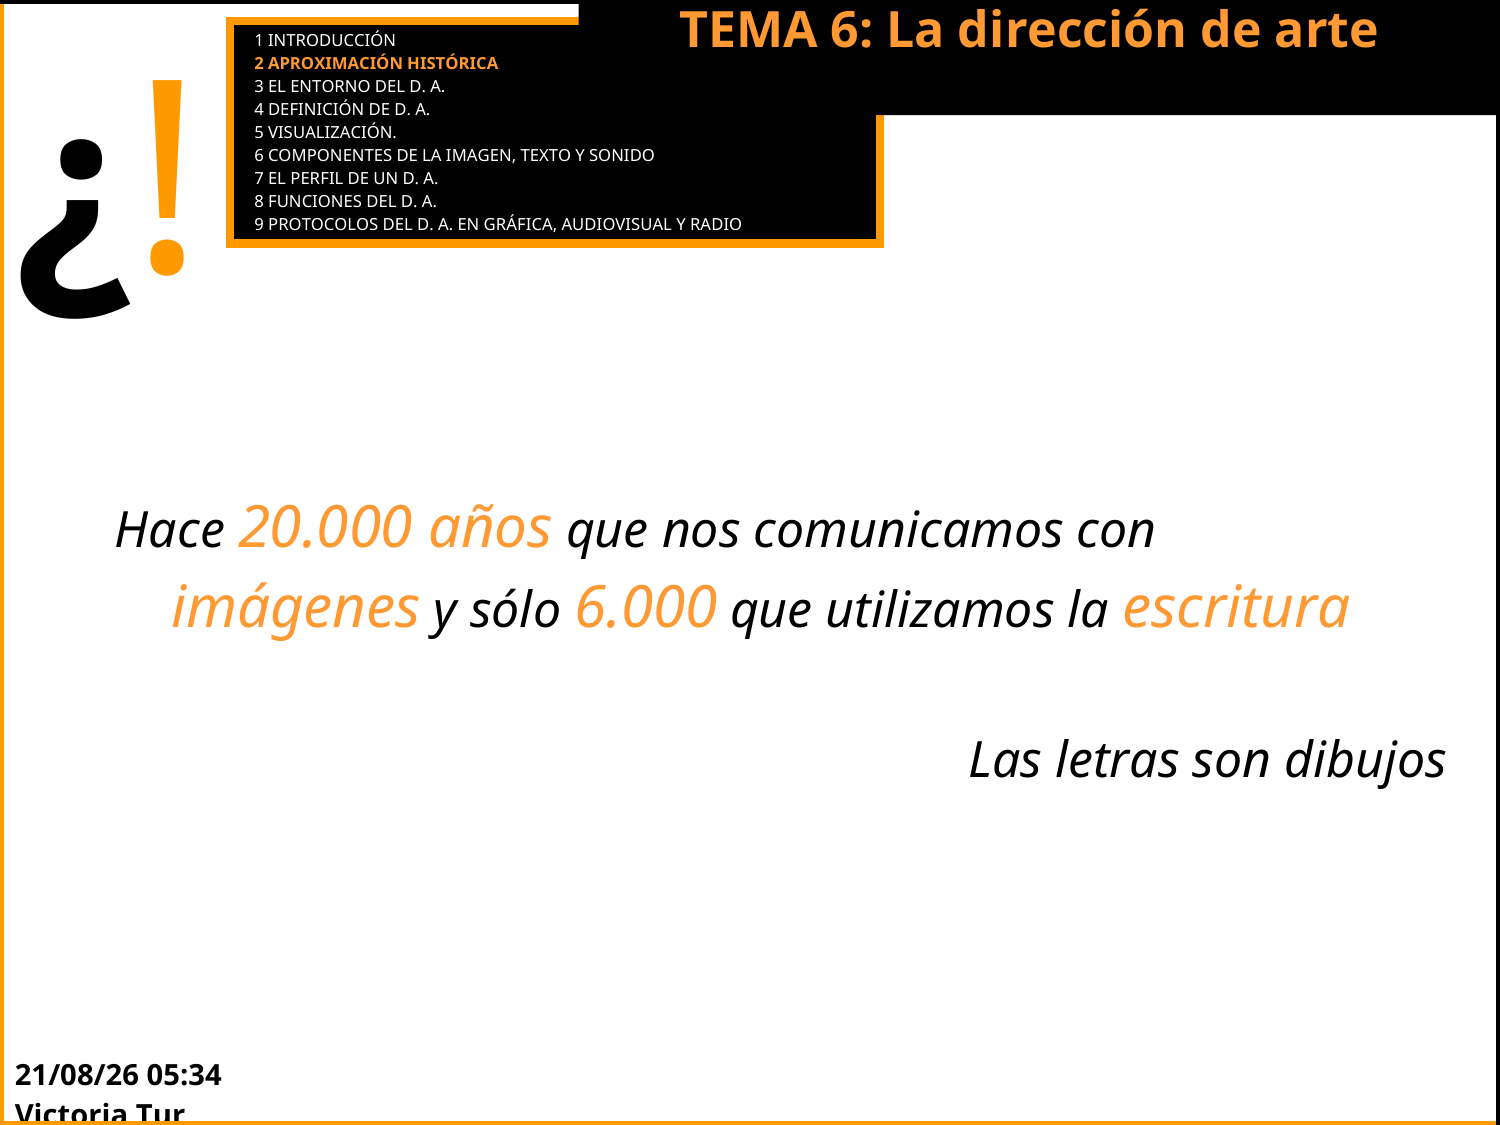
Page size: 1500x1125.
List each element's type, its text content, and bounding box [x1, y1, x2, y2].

list Hace 20.000 años que nos comunicamos con imágenes y sólo 6.000 que utilizamos la escritura [100, 314, 1427, 937]
text_box TEMA 6: La dirección de arte [578, 0, 1500, 116]
title Las letras son dibujos [809, 716, 1463, 806]
text_box 1 INTRODUCCIÓN 2 APROXIMACIÓN HISTÓRICA 3 EL ENTORNO DEL D. A. 4 DEFINICIÓN DE D. A. 5 VISUALIZACIÓN. 6 COMPONENTES DE LA IMAGEN, TEXTO Y SONIDO 7 EL PERFIL DE UN D. A. 8 FUNCIONES DEL D. A. 9 PROTOCOLOS DEL D. A. EN GRÁFICA, AUDIOVISUAL Y RADIO [230, 20, 880, 244]
